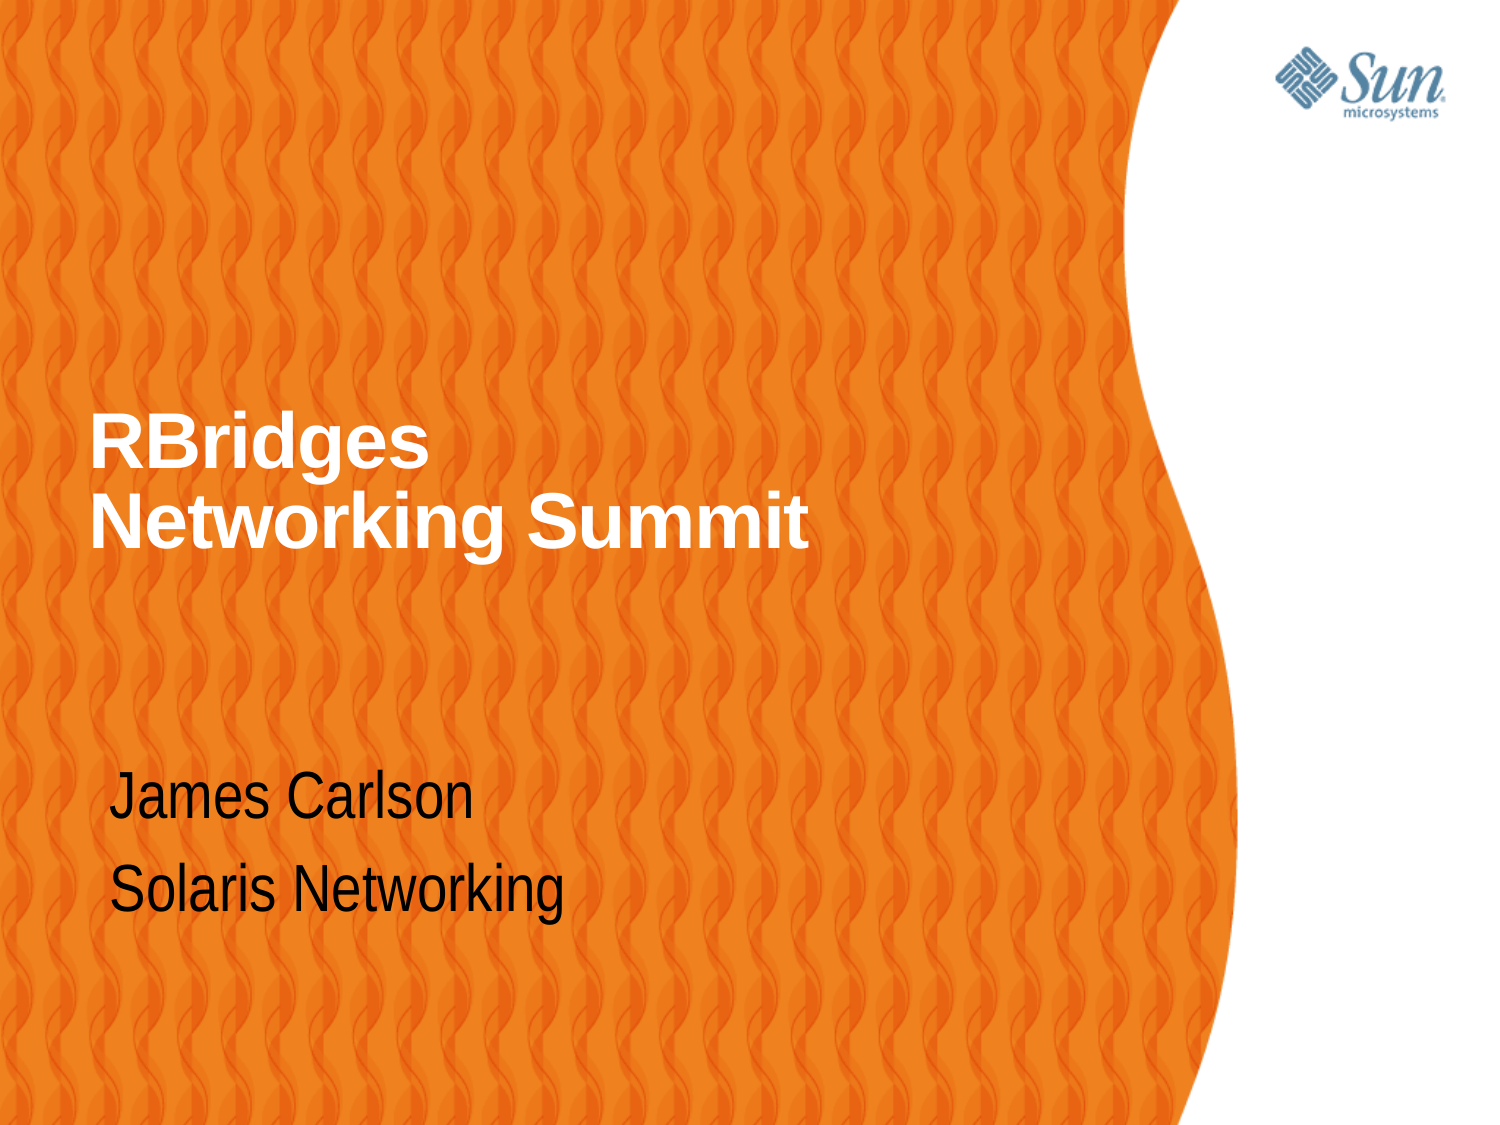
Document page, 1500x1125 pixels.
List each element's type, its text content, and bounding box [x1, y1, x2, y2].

picture [0, 0, 1500, 1125]
title RBridges Networking Summit [88, 405, 908, 716]
list James Carlson Solaris Networking [90, 766, 1080, 1012]
